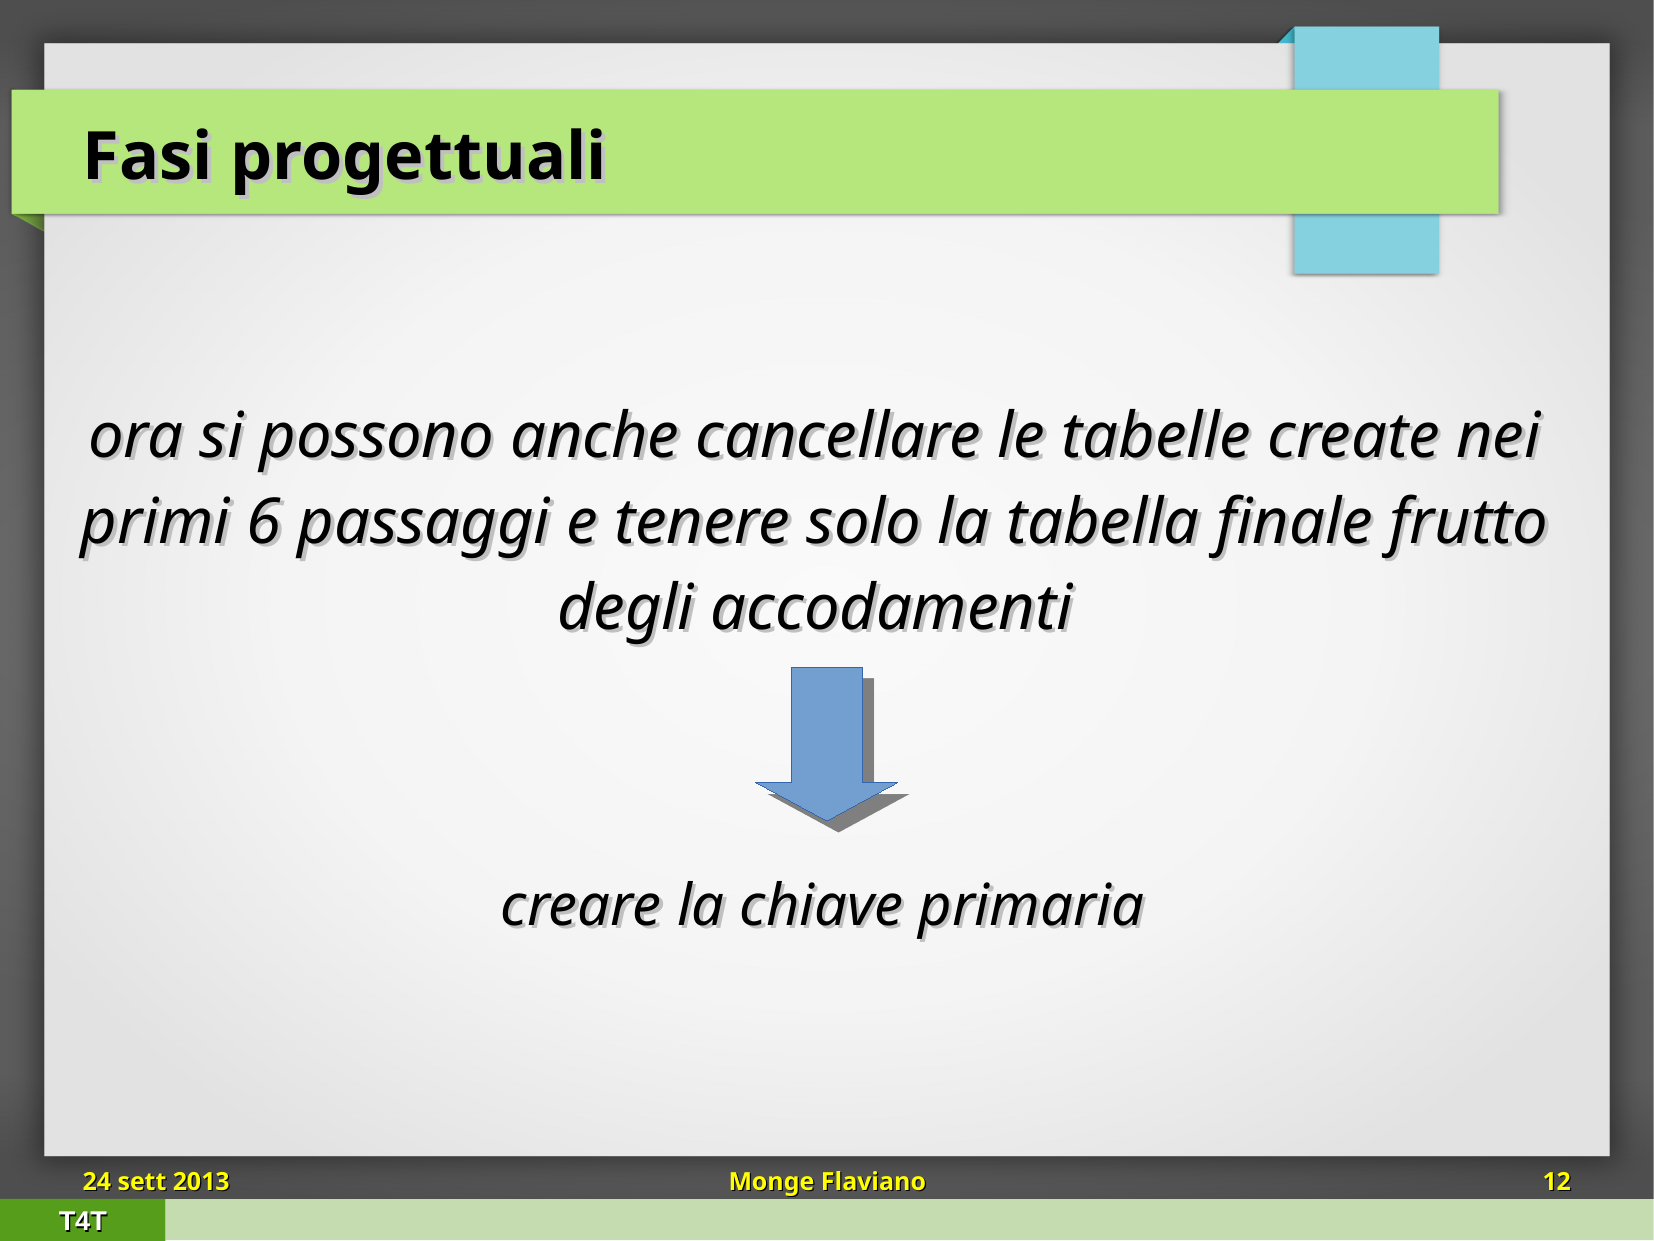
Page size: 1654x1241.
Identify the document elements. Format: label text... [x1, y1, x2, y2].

picture [0, 0, 1654, 1198]
list ora si possono anche cancellare le tabelle create nei primi 6 passaggi e tenere solo la tabella finale frutto degli accodamenti [70, 389, 1560, 650]
title Fasi progettuali [82, 94, 1264, 213]
text_box creare la chiave primaria [252, 708, 1394, 1099]
text_box [791, 667, 863, 708]
